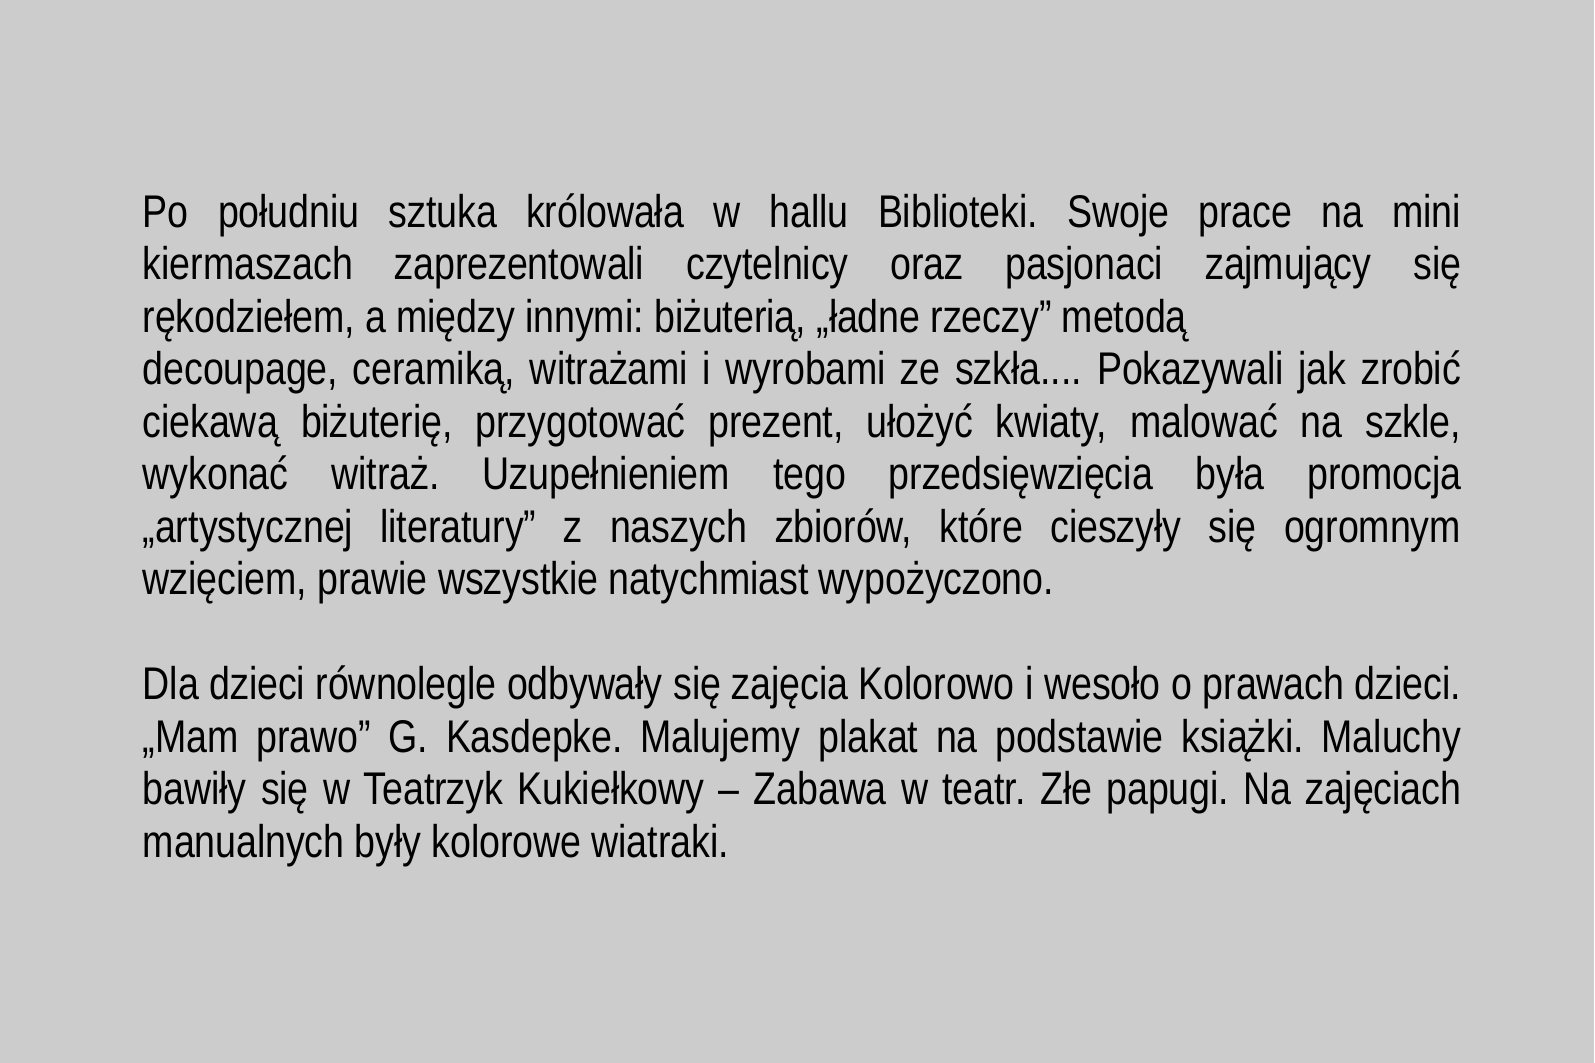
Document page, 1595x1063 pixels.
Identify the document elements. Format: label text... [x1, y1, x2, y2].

text_box Po południu sztuka królowała w hallu Biblioteki. Swoje prace na mini kiermaszach zaprezentowali czytelnicy oraz pasjonaci zajmujący się rękodziełem, a między innymi: biżuterią, „ładne rzeczy” metodą decoupage, ceramiką, witrażami i wyrobami ze szkła.... Pokazywali jak zrobić ciekawą biżuterię, przygotować prezent, ułożyć kwiaty, malować na szkle, wykonać witraż. Uzupełnieniem tego przedsięwzięcia była promocja „artystycznej literatury” z naszych zbiorów, które cieszyły się ogromnym wzięciem, prawie wszystkie natychmiast wypożyczono. Dla dzieci równolegle odbywały się zajęcia Kolorowo i wesoło o prawach dzieci. „Mam prawo” G. Kasdepke. Malujemy plakat na podstawie książki. Maluchy bawiły się w Teatrzyk Kukiełkowy – Zabawa w teatr. Złe papugi. Na zajęciach manualnych były kolorowe wiatraki. [128, 177, 1477, 869]
text_box [118, 88, 1477, 322]
